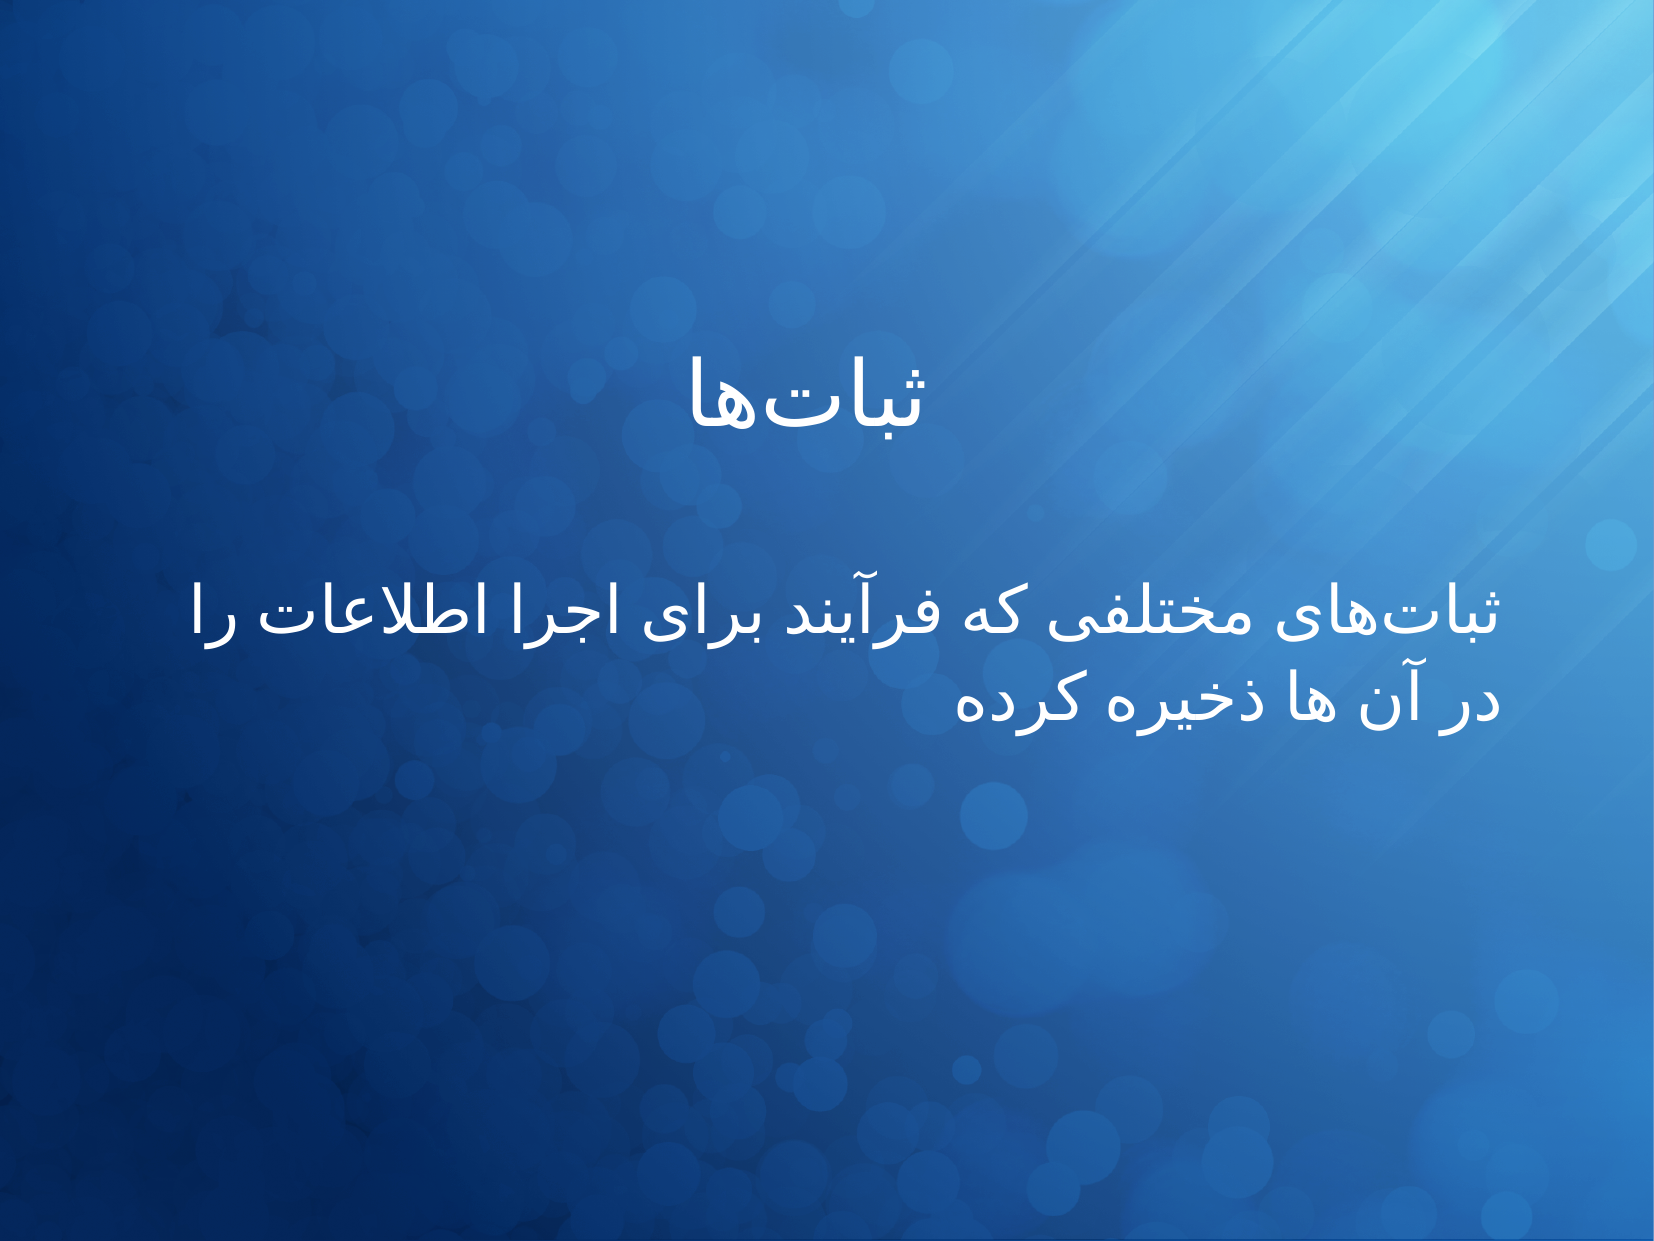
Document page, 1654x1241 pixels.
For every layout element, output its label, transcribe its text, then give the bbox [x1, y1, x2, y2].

picture [0, 0, 1654, 1241]
list ثبات‌های مختلفی که فرآیند برای اجرا اطلاعات را در آن ها ذخیره کرده [122, 573, 1576, 938]
title ثبات‌ها [112, 319, 1501, 488]
